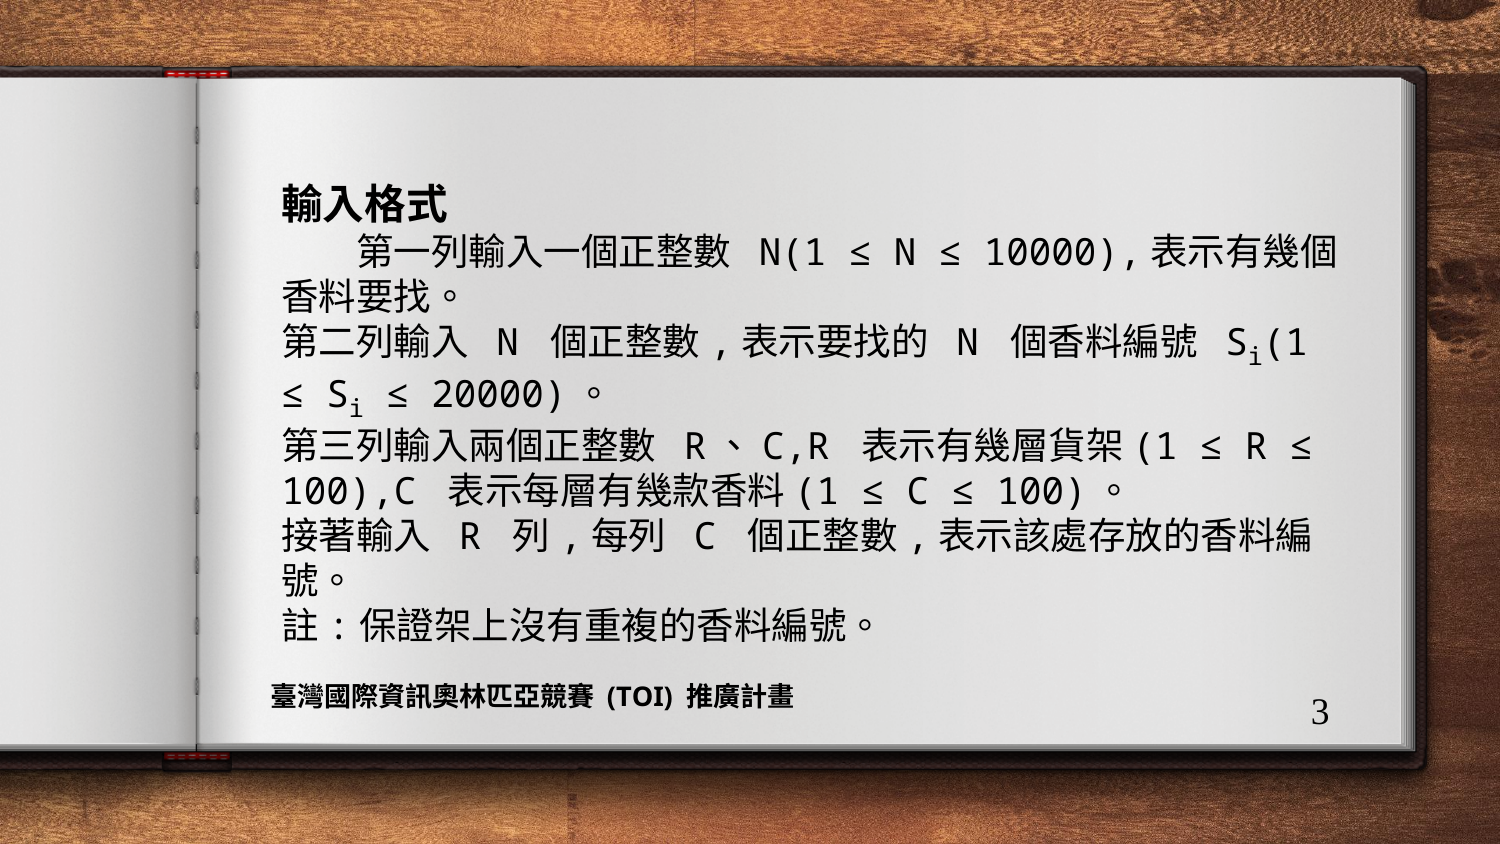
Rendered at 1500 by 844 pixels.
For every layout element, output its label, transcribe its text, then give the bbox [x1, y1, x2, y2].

text_box 3 [1295, 672, 1386, 737]
text_box 輸入格式 第一列輸入一個正整數 N(1 ≤ N ≤ 10000),表示有幾個香料要找。 第二列輸入 N 個正整數,表示要找的 N 個香料編號 Si(1 ≤ Si ≤ 20000)。 第三列輸入兩個正整數 R、C,R 表示有幾層貨架(1 ≤ R ≤ 100),C 表示每層有幾款香料(1 ≤ C ≤ 100)。 接著輸入 R 列,每列 C 個正整數,表示該處存放的香料編號。 註:保證架上沒有重複的香料編號。 [266, 171, 1356, 655]
